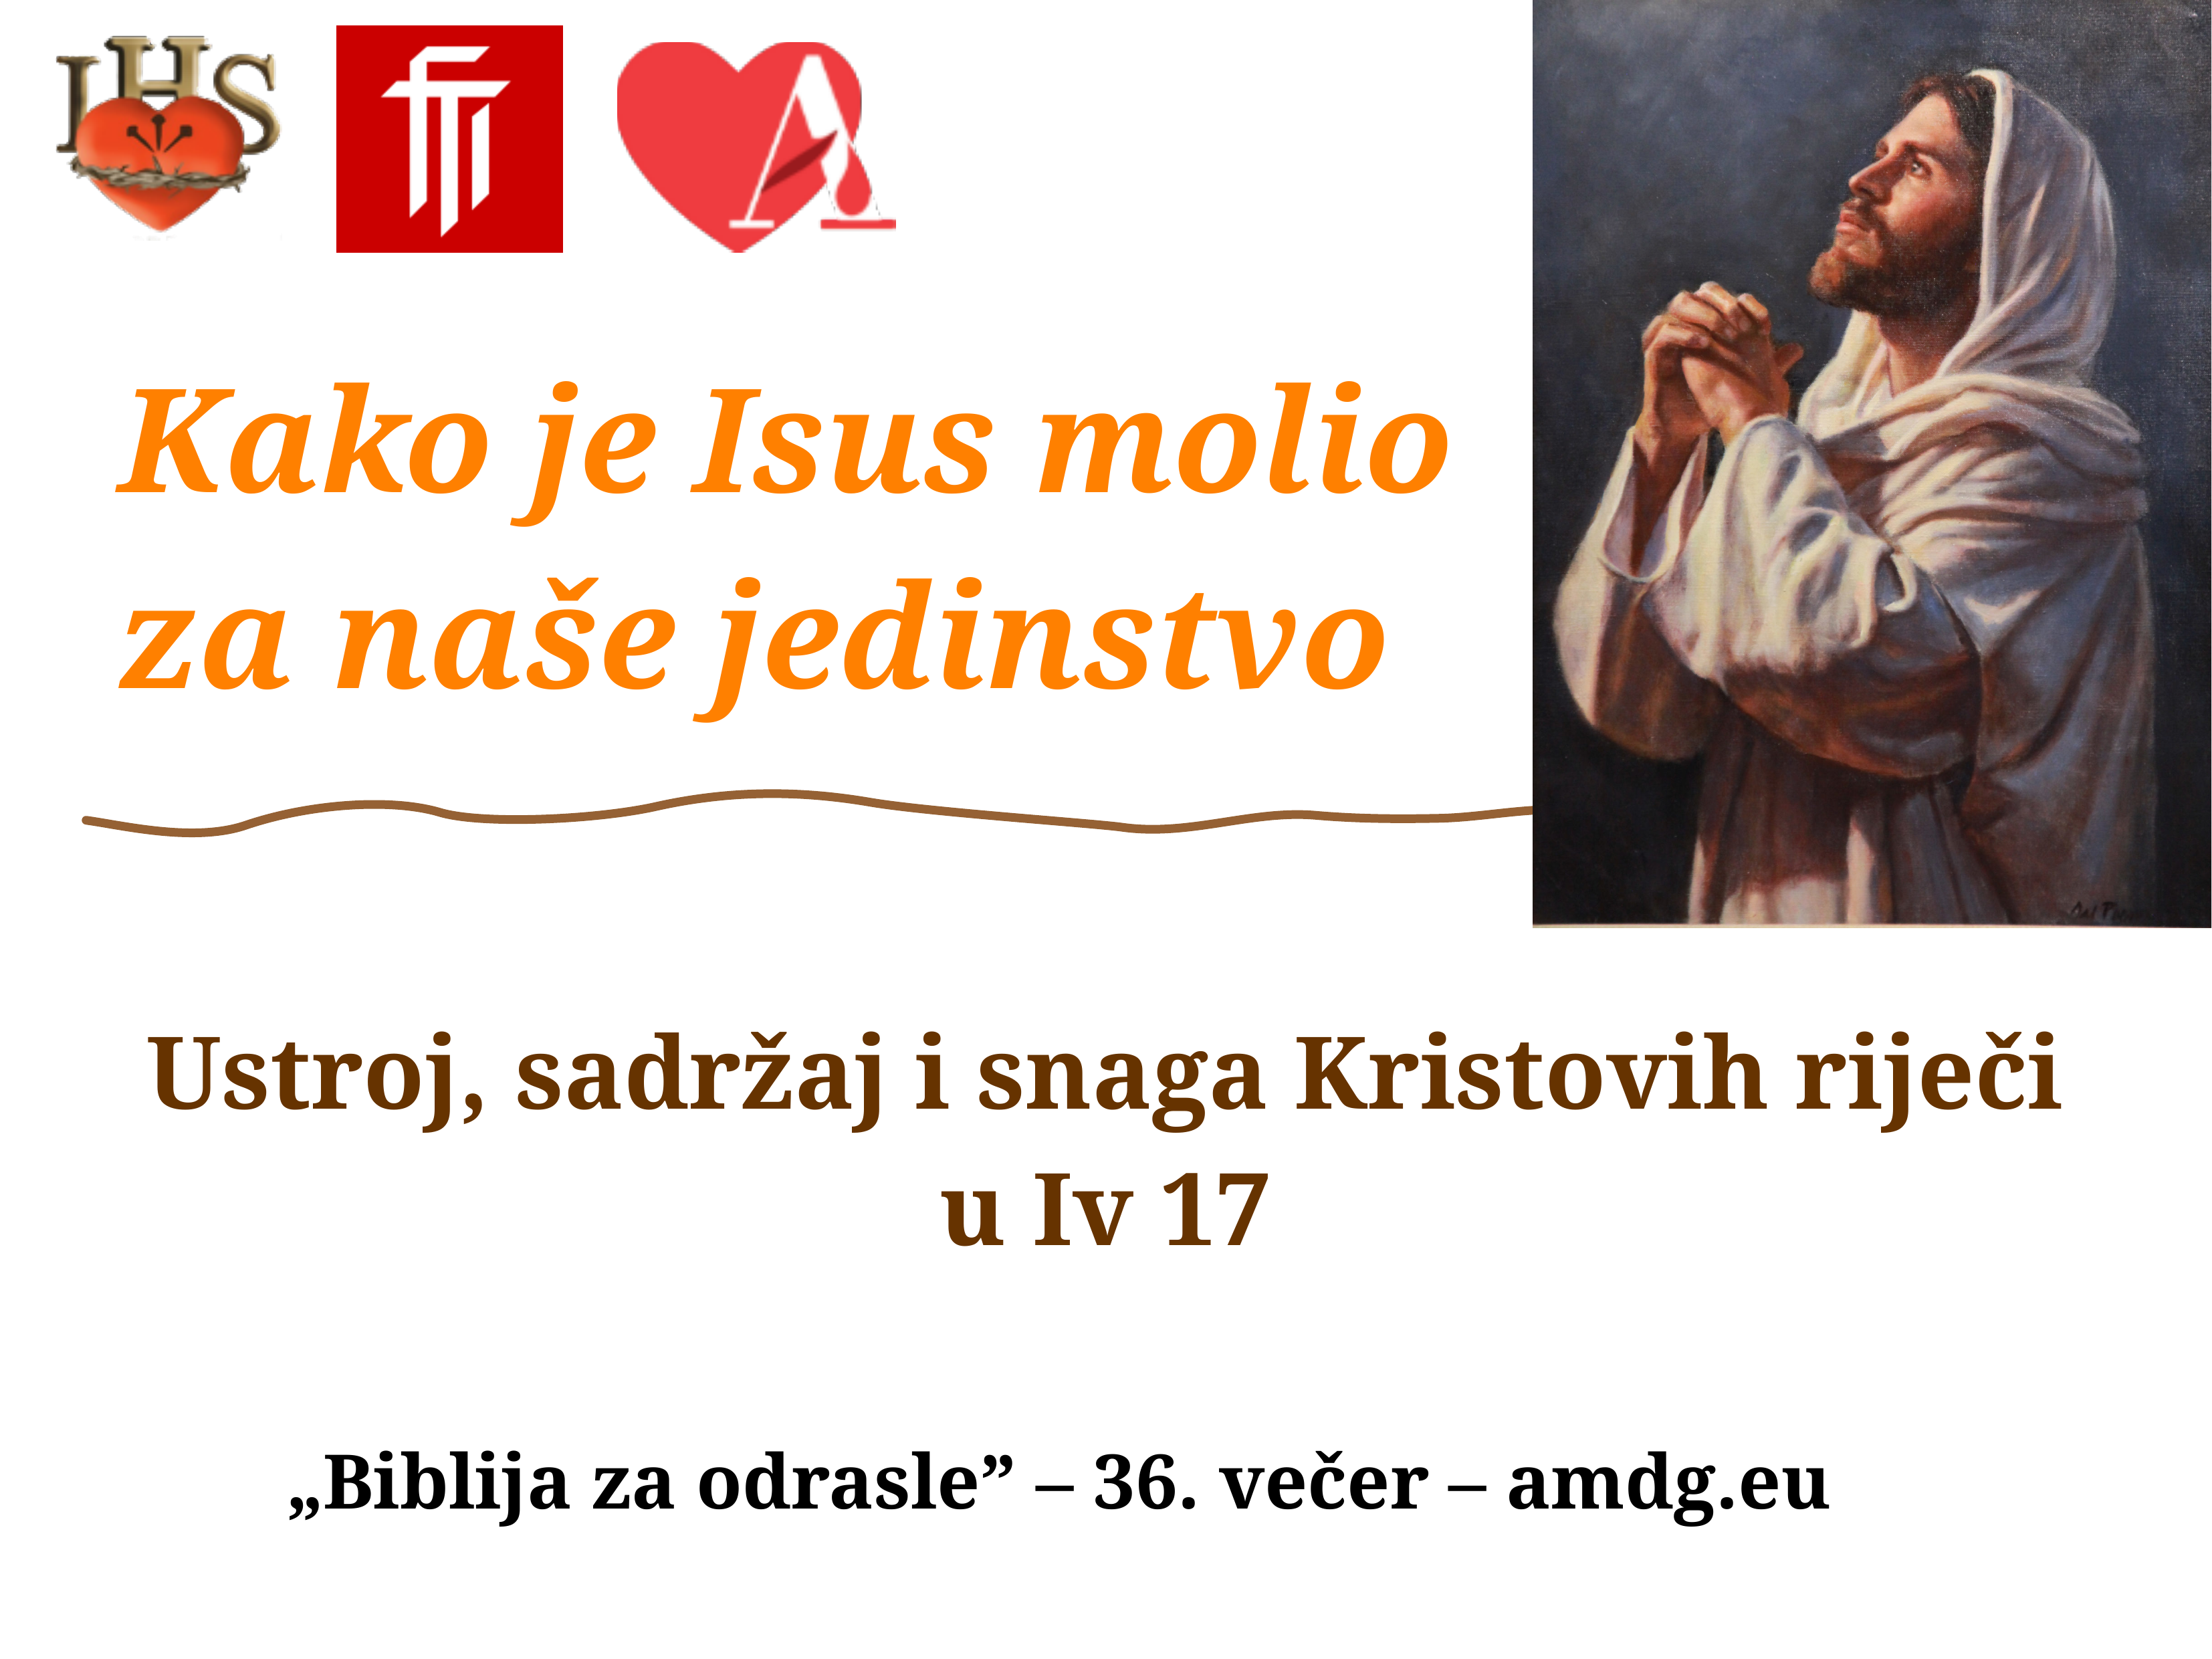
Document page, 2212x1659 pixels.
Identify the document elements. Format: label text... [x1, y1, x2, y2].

title Kako je Isus molio za naše jedinstvo [118, 201, 1533, 869]
picture [617, 42, 896, 253]
subtitle Ustroj, sadržaj i snaga Kristovih riječi u Iv 17 [118, 895, 2093, 1382]
picture [336, 25, 563, 253]
picture [1533, 0, 2212, 928]
picture [56, 13, 282, 241]
text_box „Biblija za odrasle” – 36. večer – amdg.eu [276, 1424, 2054, 1541]
